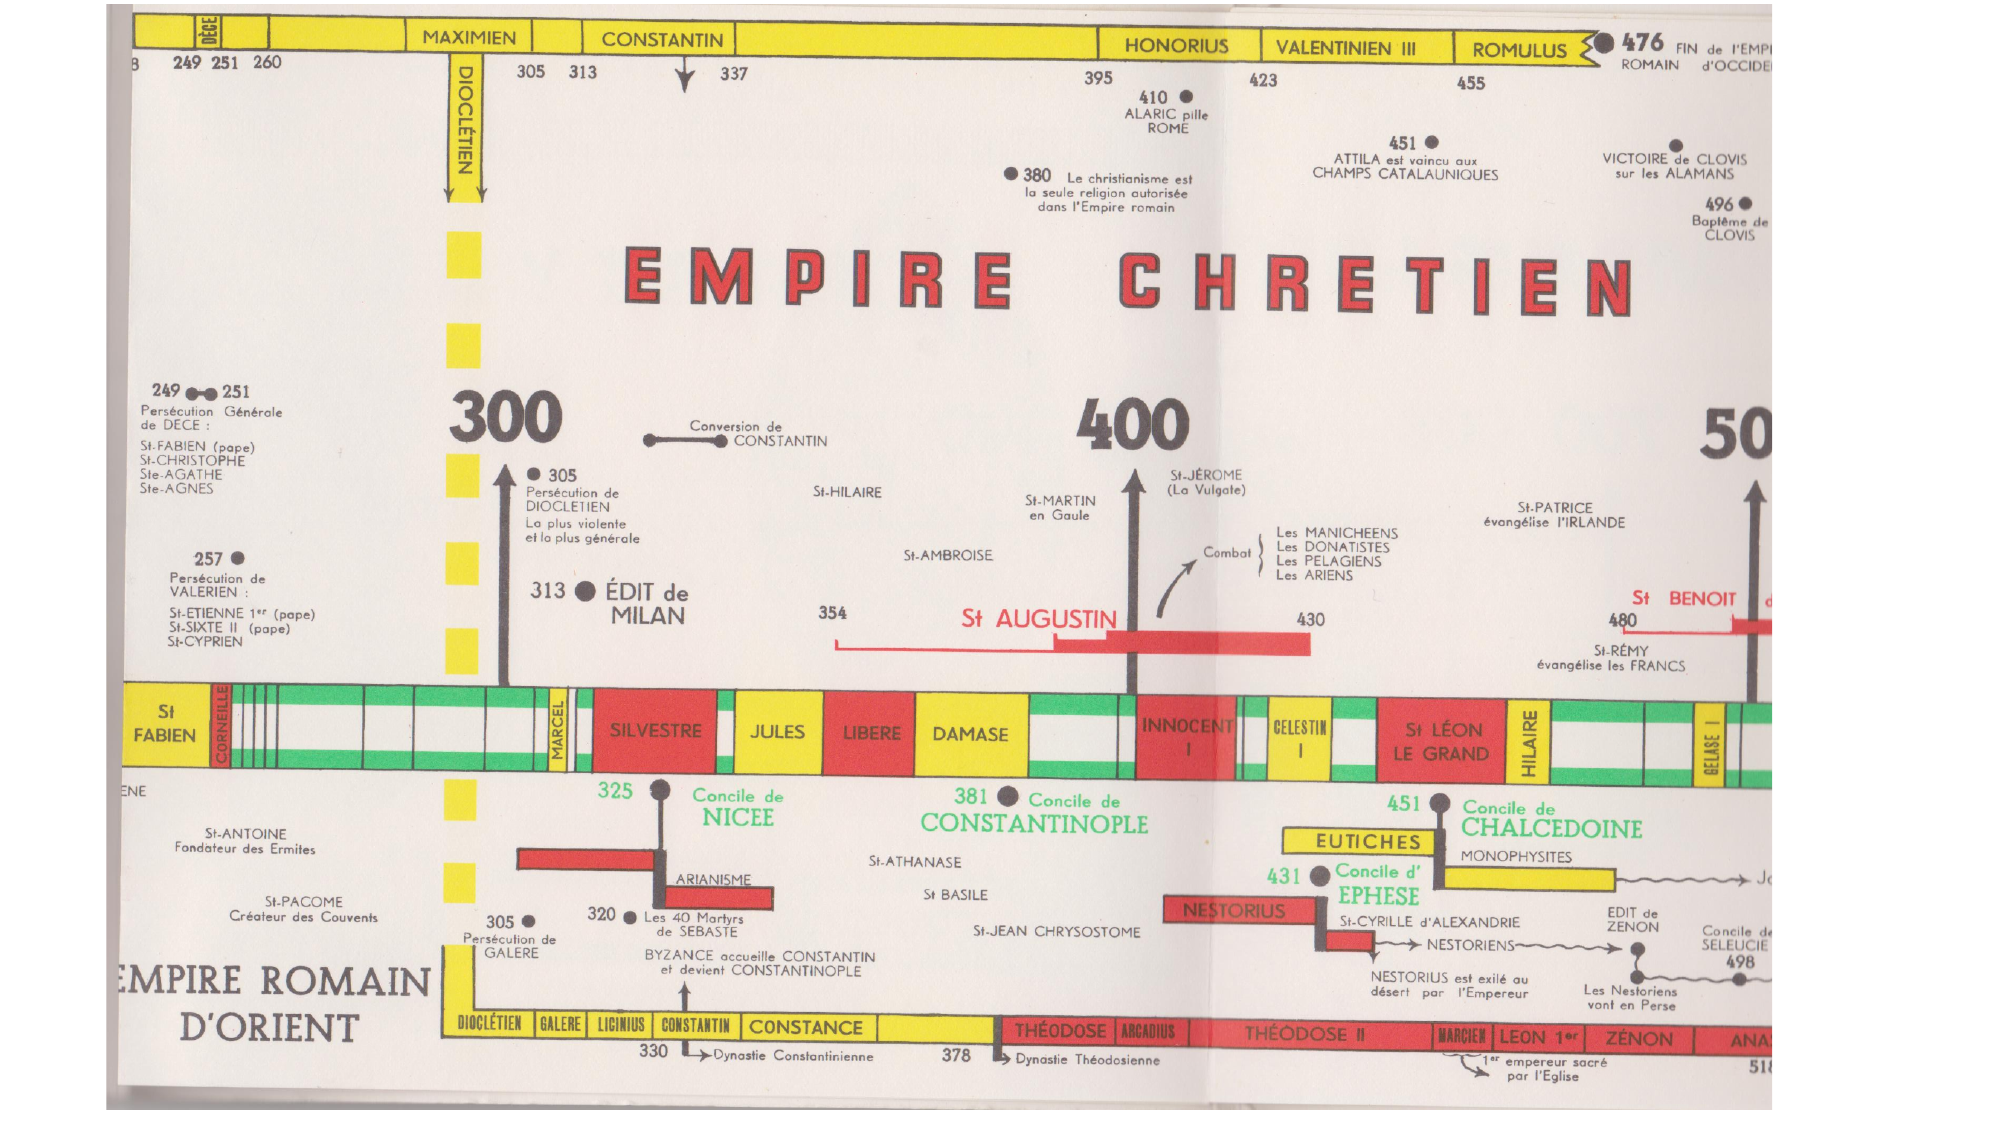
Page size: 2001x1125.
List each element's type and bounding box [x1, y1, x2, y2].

picture [106, 4, 1773, 1111]
